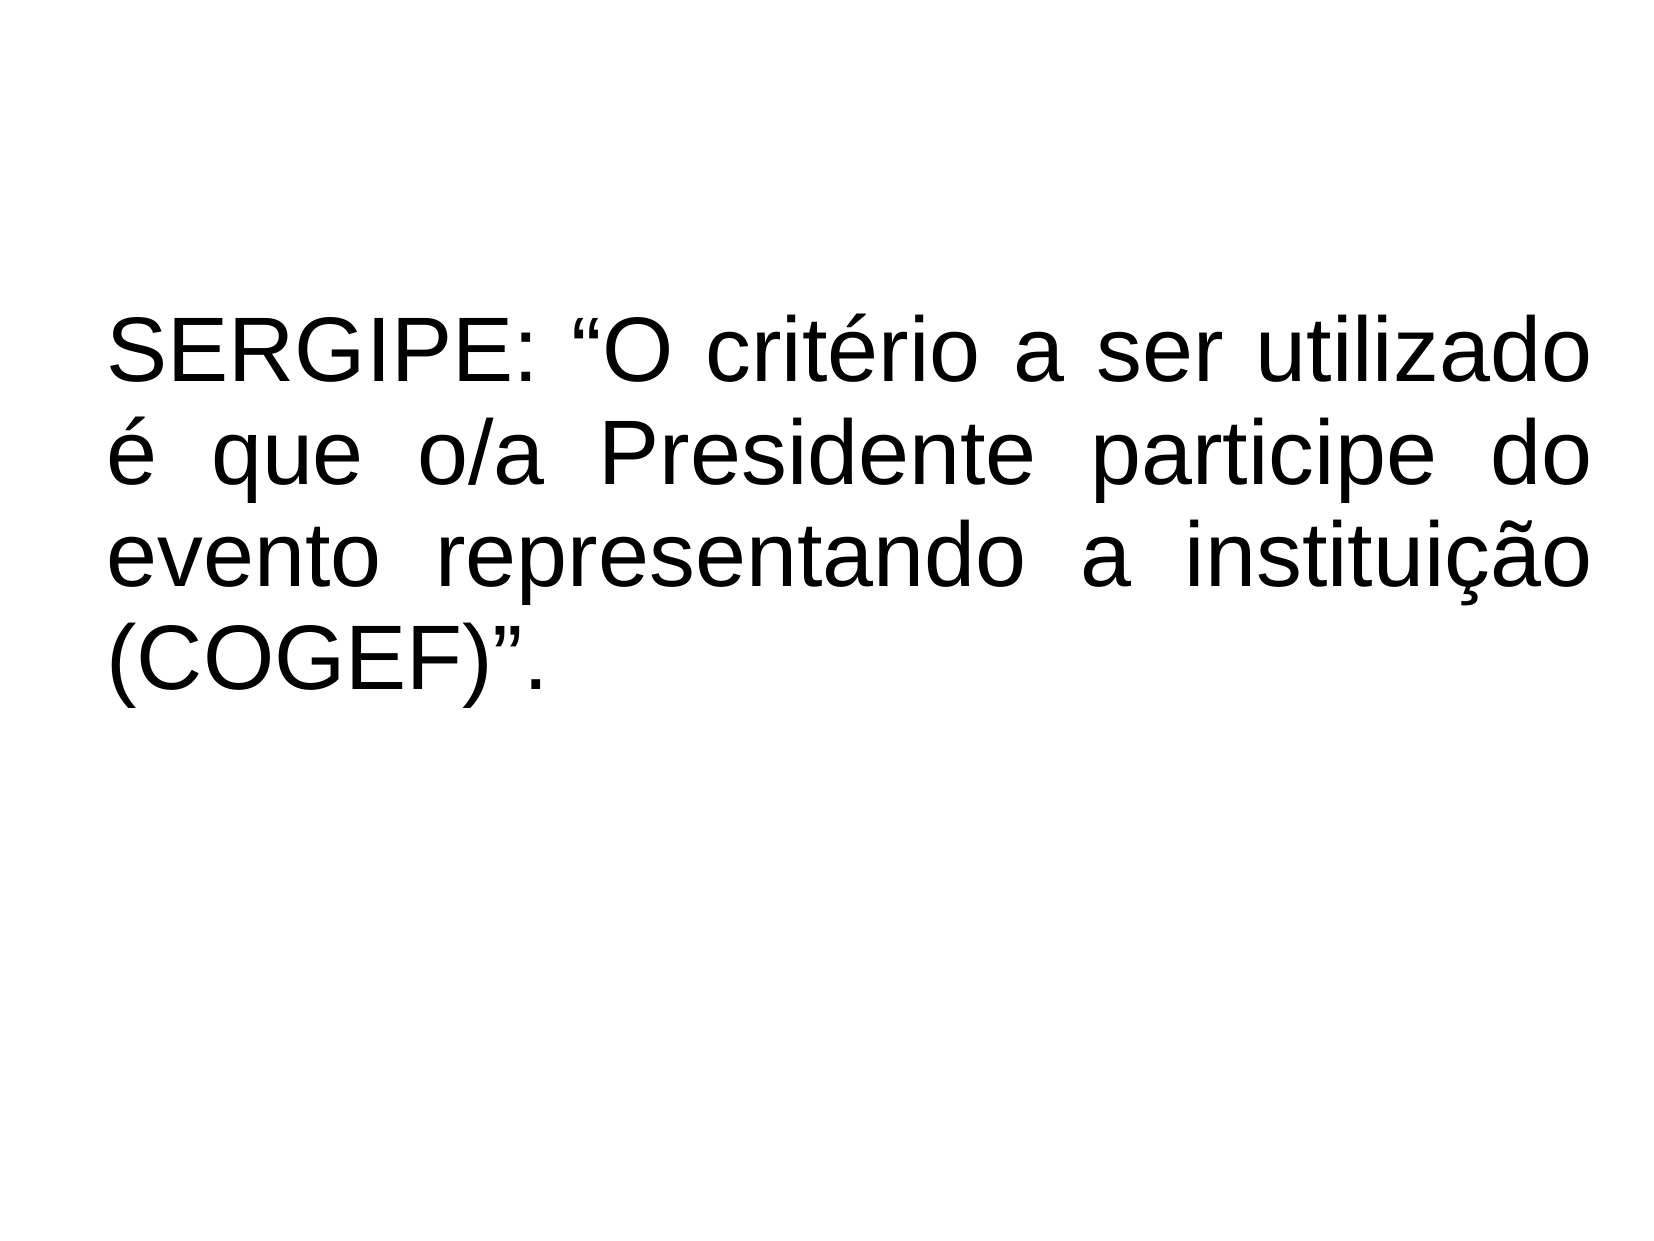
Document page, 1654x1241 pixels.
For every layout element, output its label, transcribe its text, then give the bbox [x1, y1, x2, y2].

title SERGIPE: “O critério a ser utilizado é que o/a Presidente participe do evento representando a instituição (COGEF)”. [106, 298, 1595, 709]
